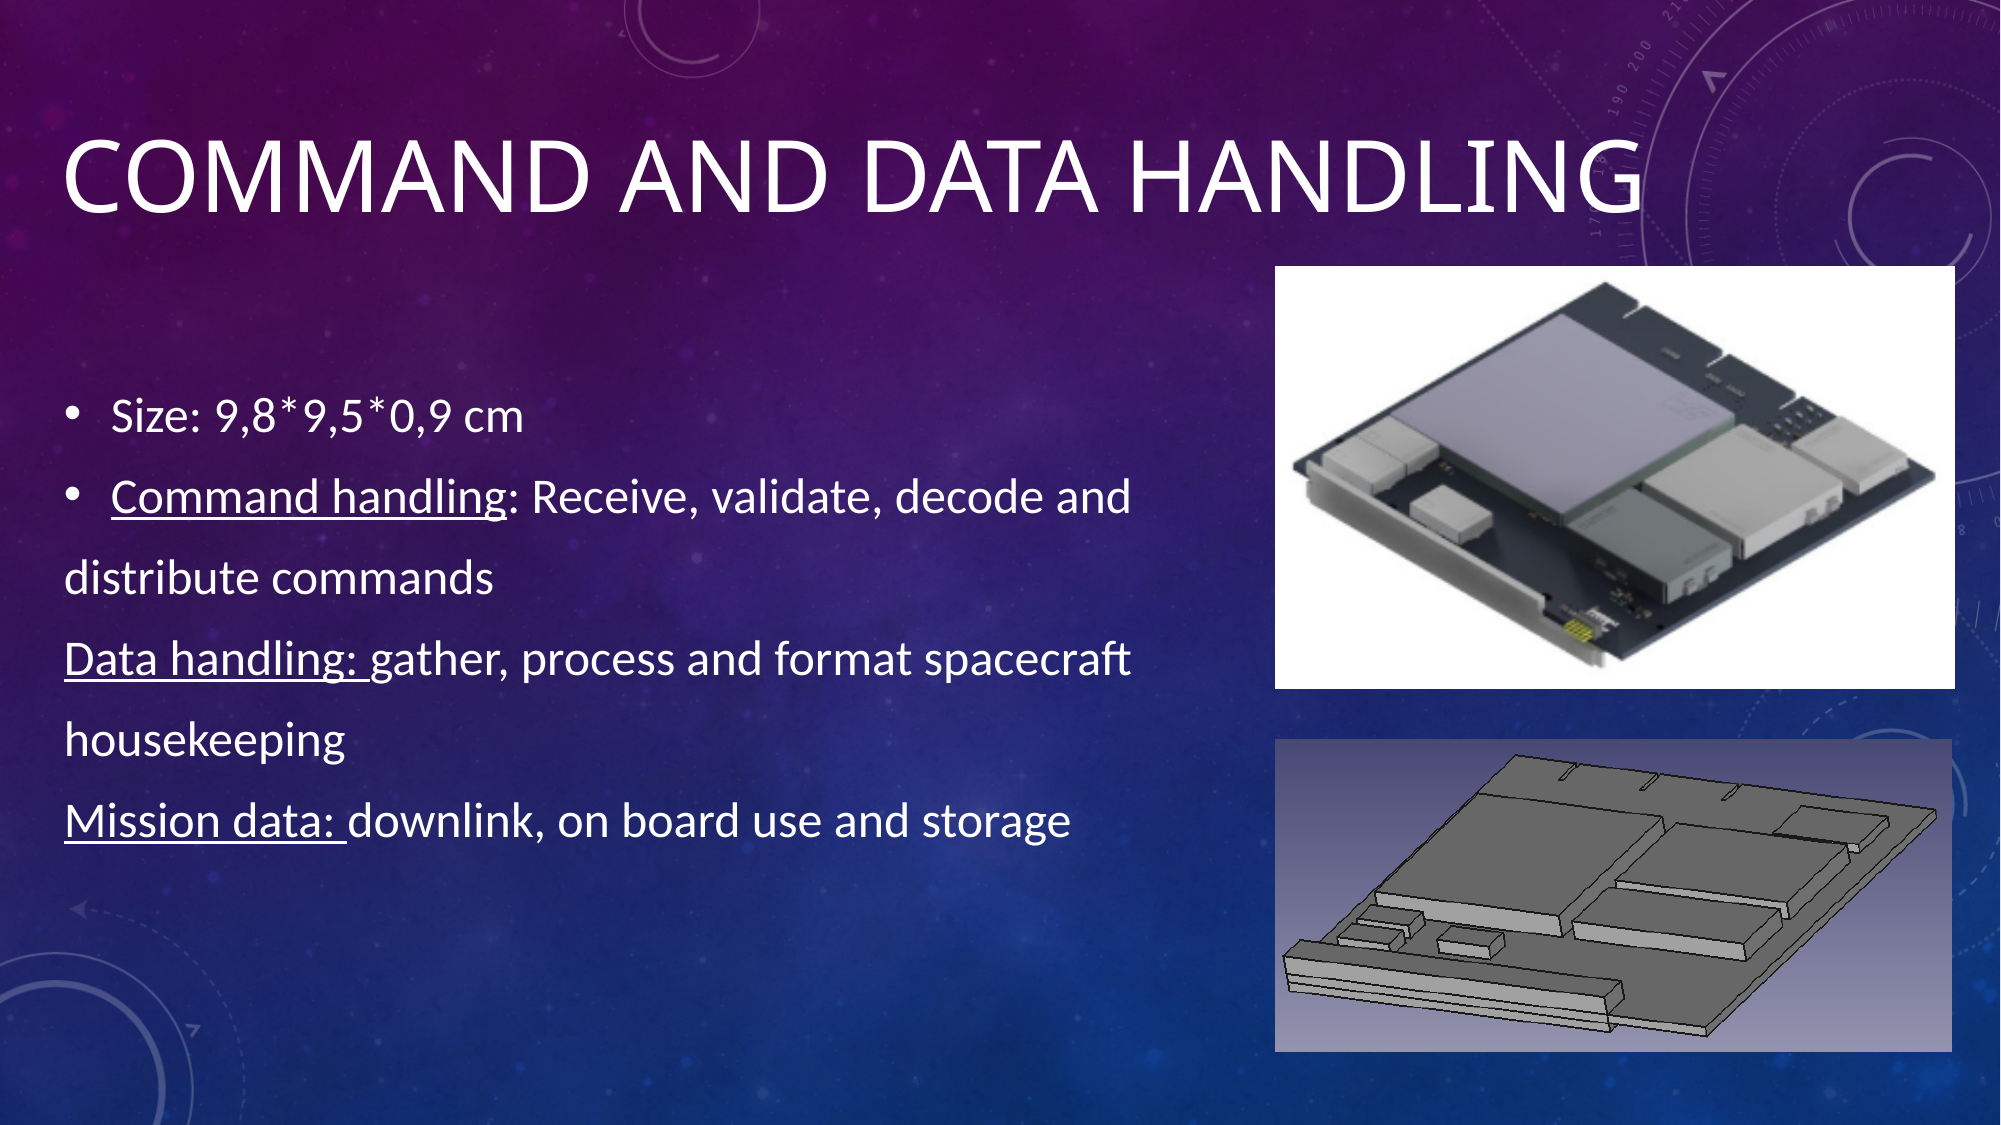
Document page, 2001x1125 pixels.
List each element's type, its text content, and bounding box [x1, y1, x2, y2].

title Command and data handling [45, 53, 1708, 293]
picture [1275, 739, 1952, 1052]
picture [1275, 266, 1955, 689]
list Size: 9,8*9,5*0,9 cm Command handling: Receive, validate, decode and distribute commands Data handling: gather, process and format spacecraft housekeeping Mission data: downlink, on board use and storage [49, 348, 1712, 948]
